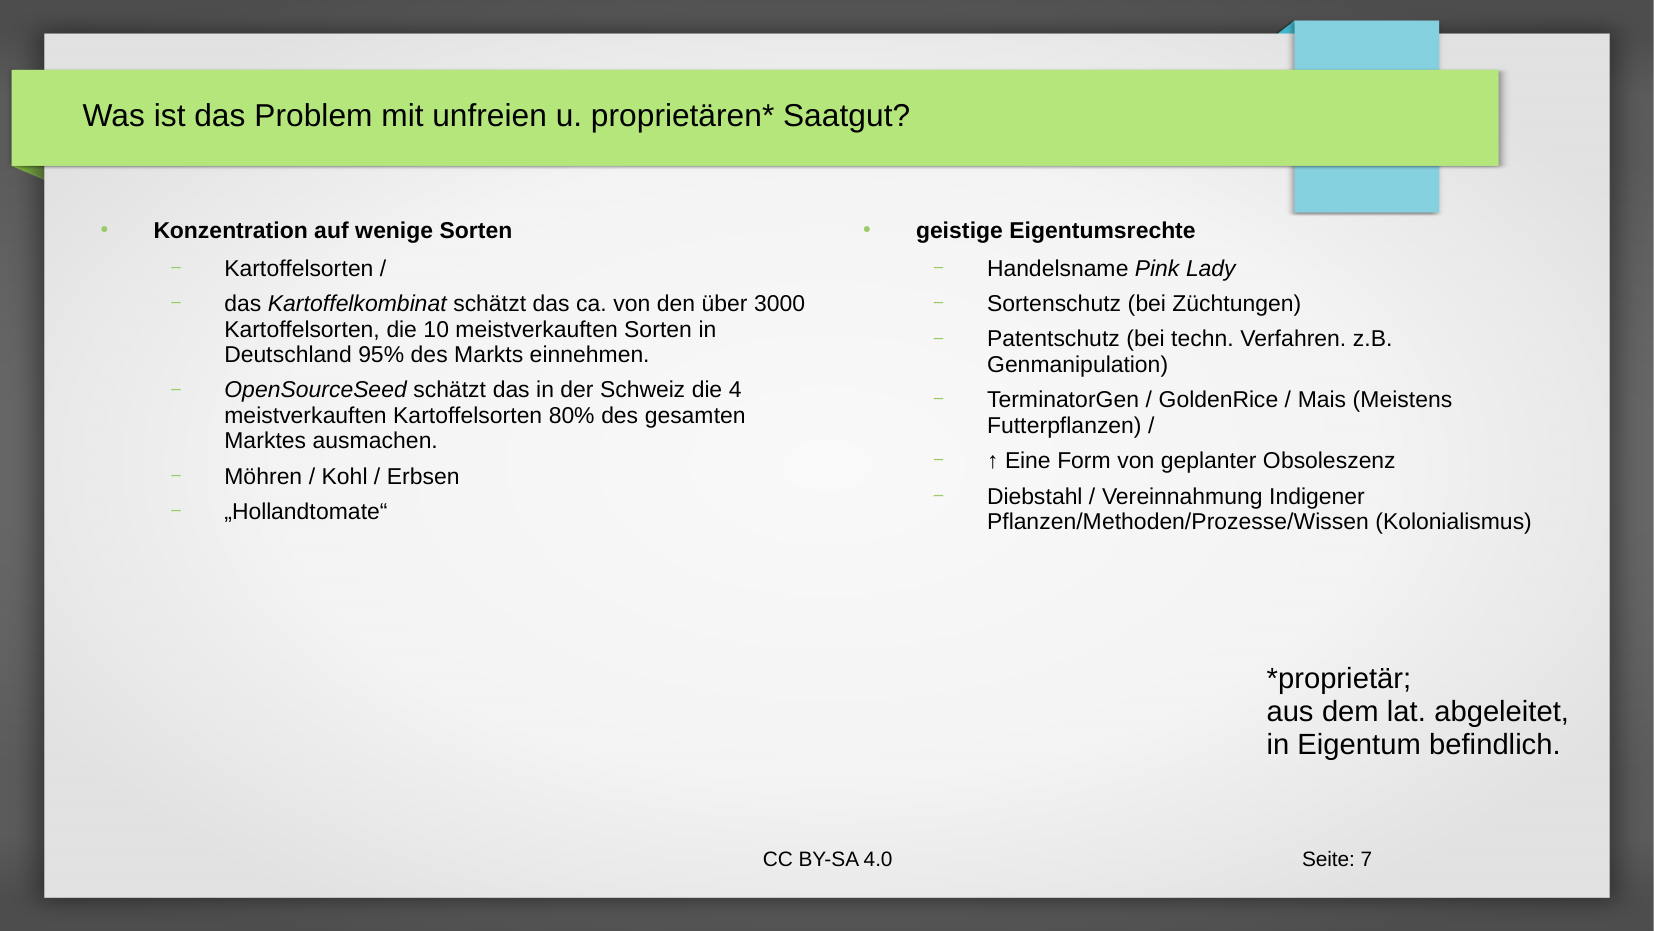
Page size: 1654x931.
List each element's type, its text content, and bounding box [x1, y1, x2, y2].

picture [0, 0, 1654, 931]
text_box *proprietär; aus dem lat. abgeleitet, in Eigentum befindlich. [1251, 590, 1595, 768]
list geistige Eigentumsrechte Handelsname Pink Lady Sortenschutz (bei Züchtungen) Patentschutz (bei techn. Verfahren. z.B. Genmanipulation) TerminatorGen / GoldenRice / Mais (Meistens Futterpflanzen) / ↑ Eine Form von geplanter Obsoleszenz Diebstahl / Vereinnahmung Indigener Pflanzen/Methoden/Prozesse/Wissen (Kolonialismus) [845, 217, 1572, 567]
title Was ist das Problem mit unfreien u. proprietären* Saatgut? [82, 97, 1264, 133]
list Konzentration auf wenige Sorten Kartoffelsorten / das Kartoffelkombinat schätzt das ca. von den über 3000 Kartoffelsorten, die 10 meistverkauften Sorten in Deutschland 95% des Markts einnehmen. OpenSourceSeed schätzt das in der Schweiz die 4 meistverkauften Kartoffelsorten 80% des gesamten Marktes ausmachen. Möhren / Kohl / Erbsen „Hollandtomate“ [82, 217, 809, 532]
